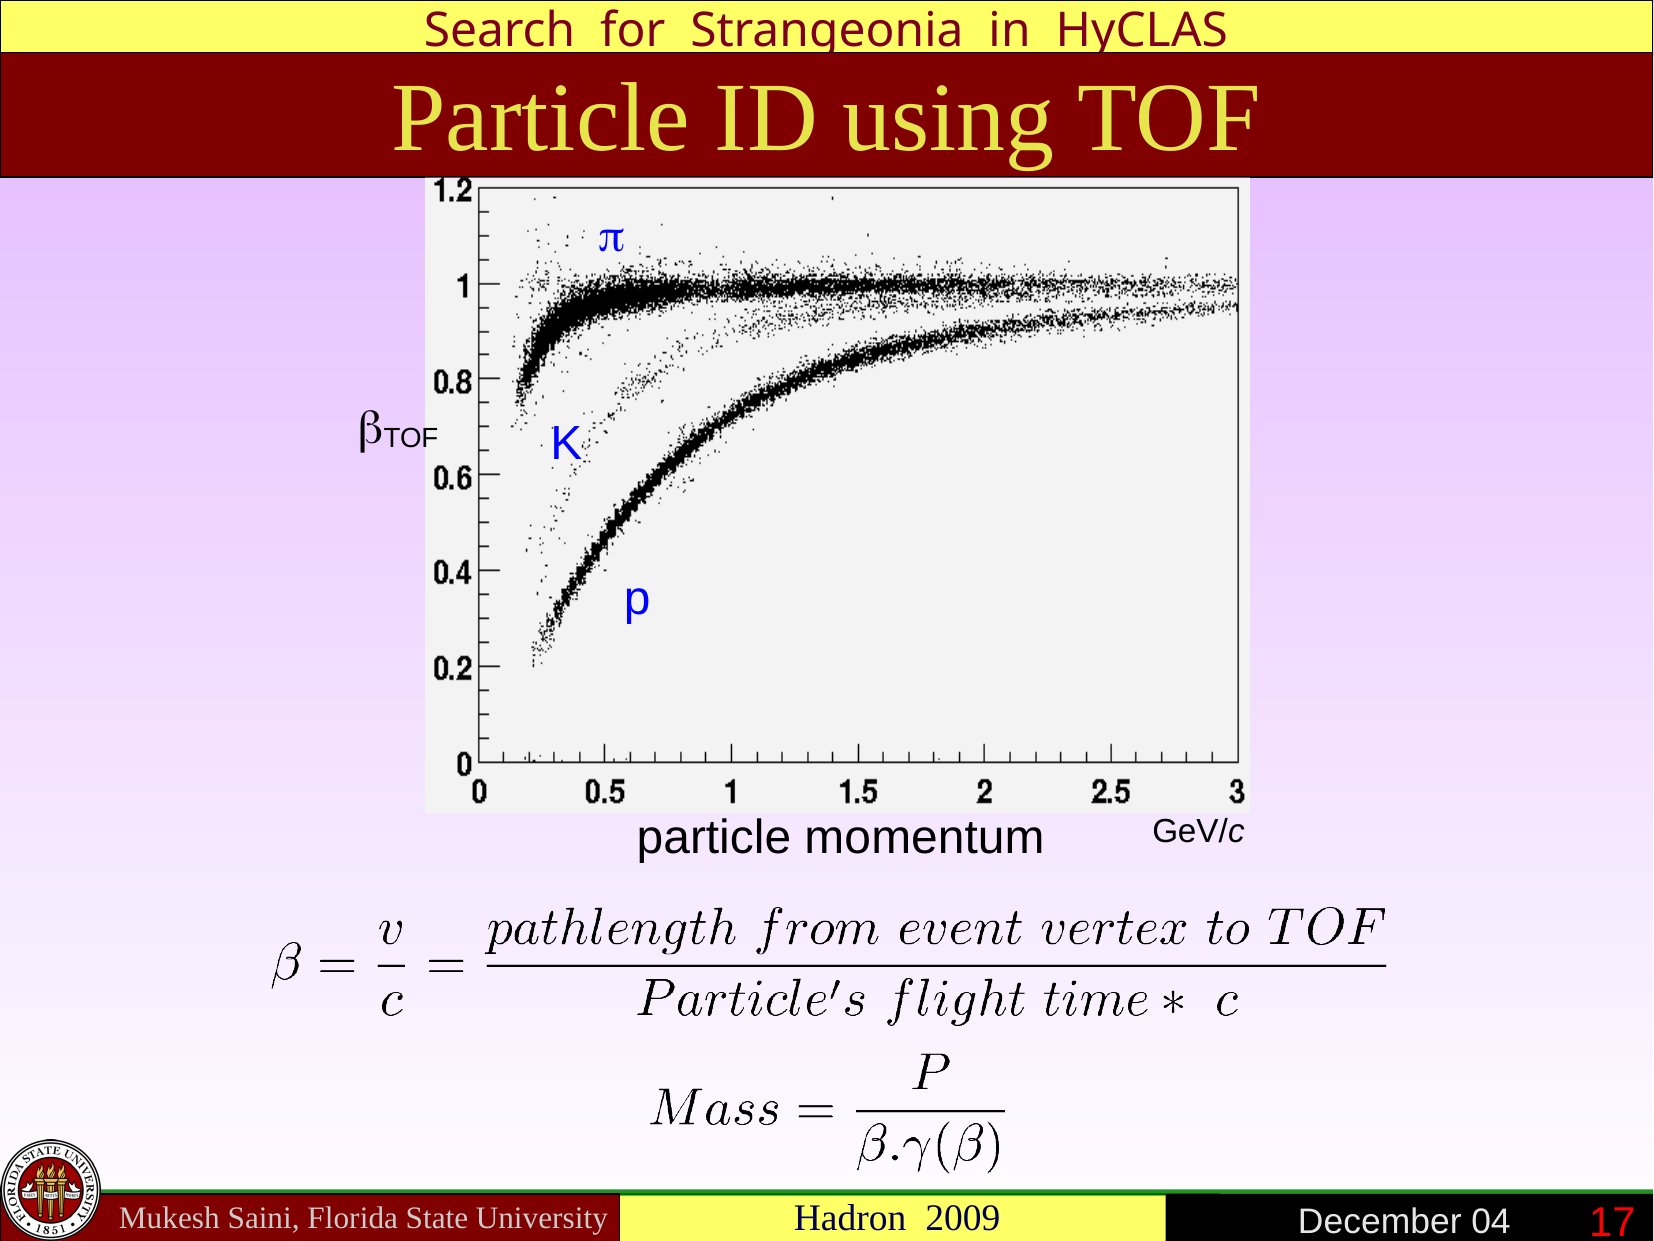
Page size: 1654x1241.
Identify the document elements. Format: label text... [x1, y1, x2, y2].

picture [425, 157, 1250, 813]
text_box K [535, 408, 598, 478]
text_box GeV/c [1137, 804, 1260, 857]
picture [0, 1139, 101, 1241]
text_box p [609, 563, 666, 633]
text_box Particle ID using TOF [376, 55, 1277, 180]
picture [644, 1048, 1009, 1179]
text_box p [583, 211, 640, 289]
picture [261, 902, 1392, 1028]
text_box bTOF [342, 392, 454, 482]
text_box particle momentum [621, 802, 1068, 872]
